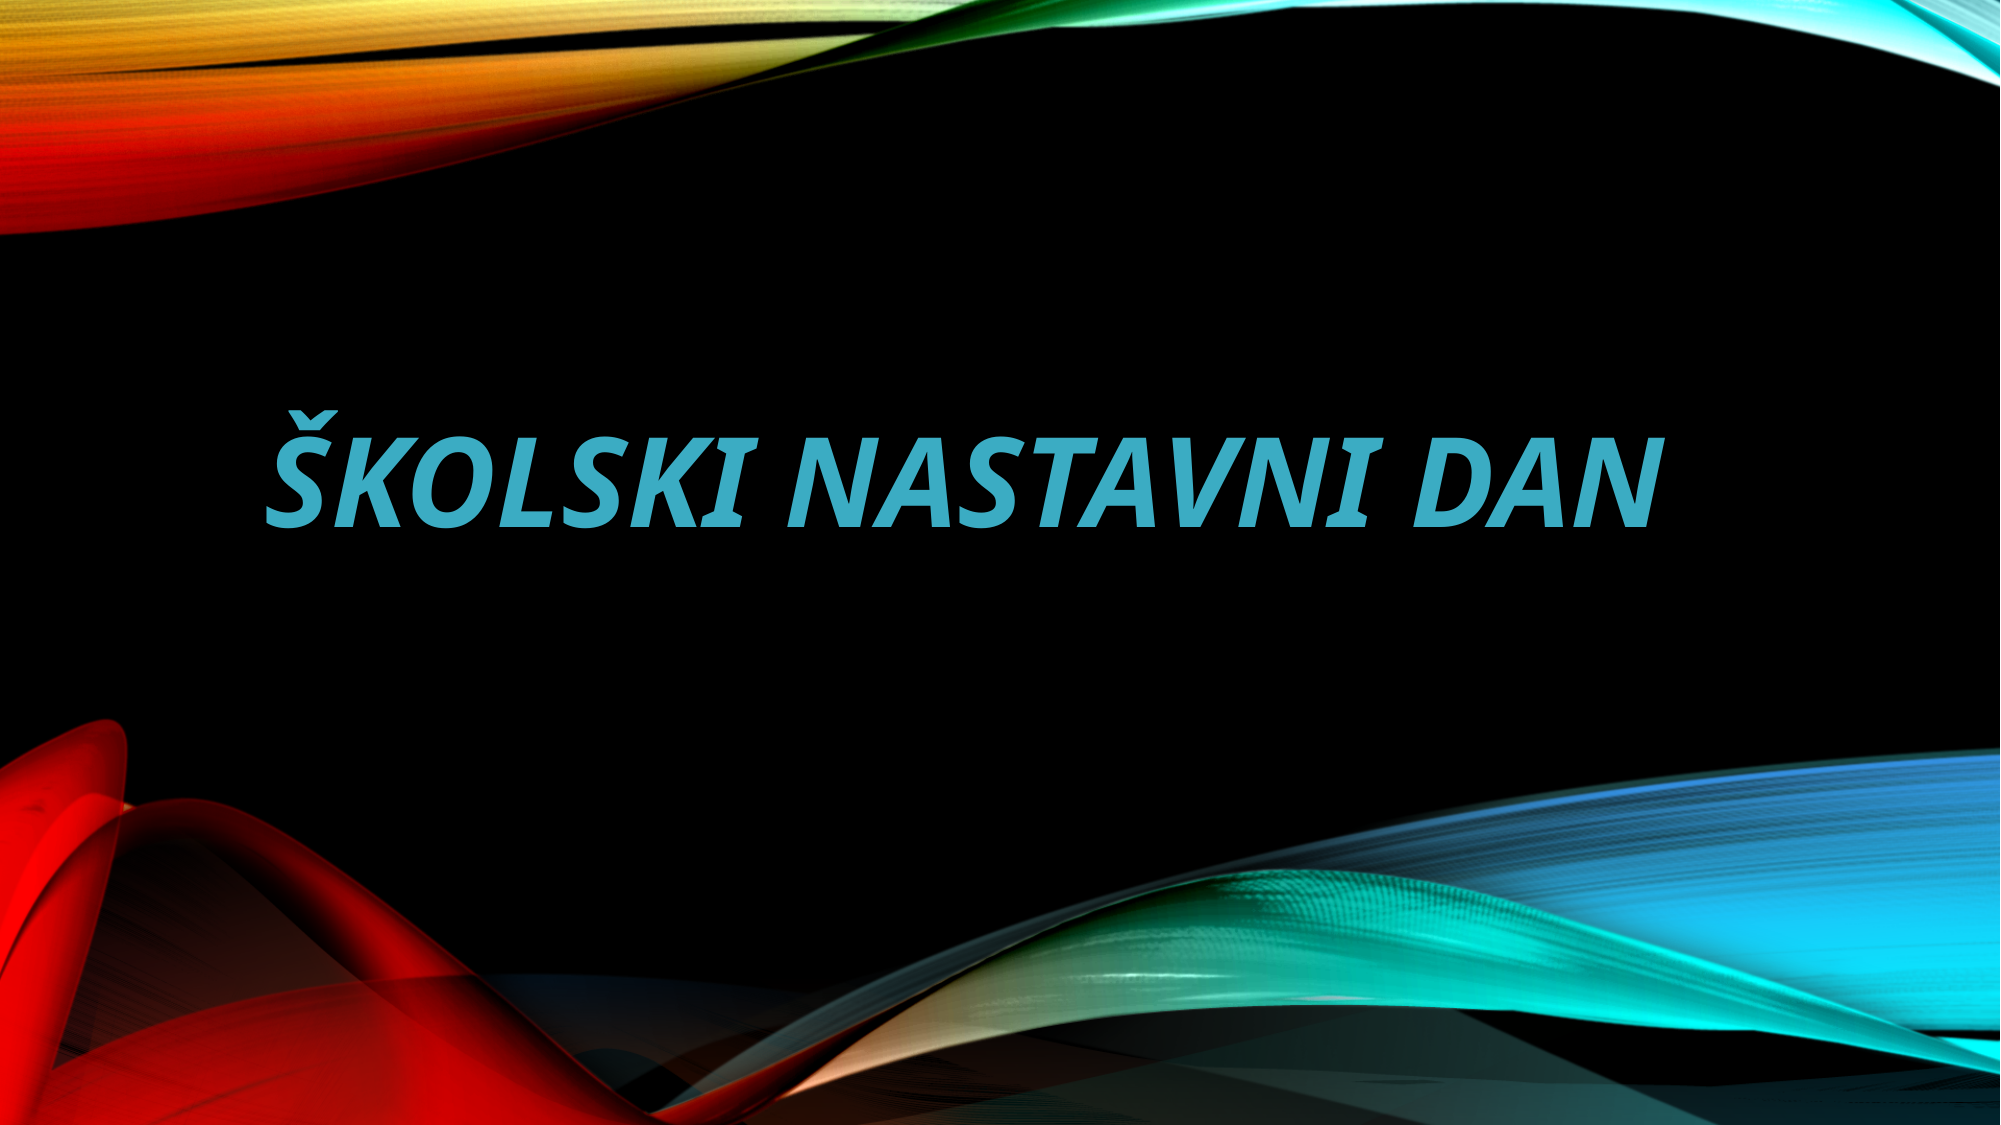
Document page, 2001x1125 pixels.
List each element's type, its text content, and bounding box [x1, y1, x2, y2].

title ŠKOLSKI NASTAVNI DAN [249, 188, 1750, 563]
